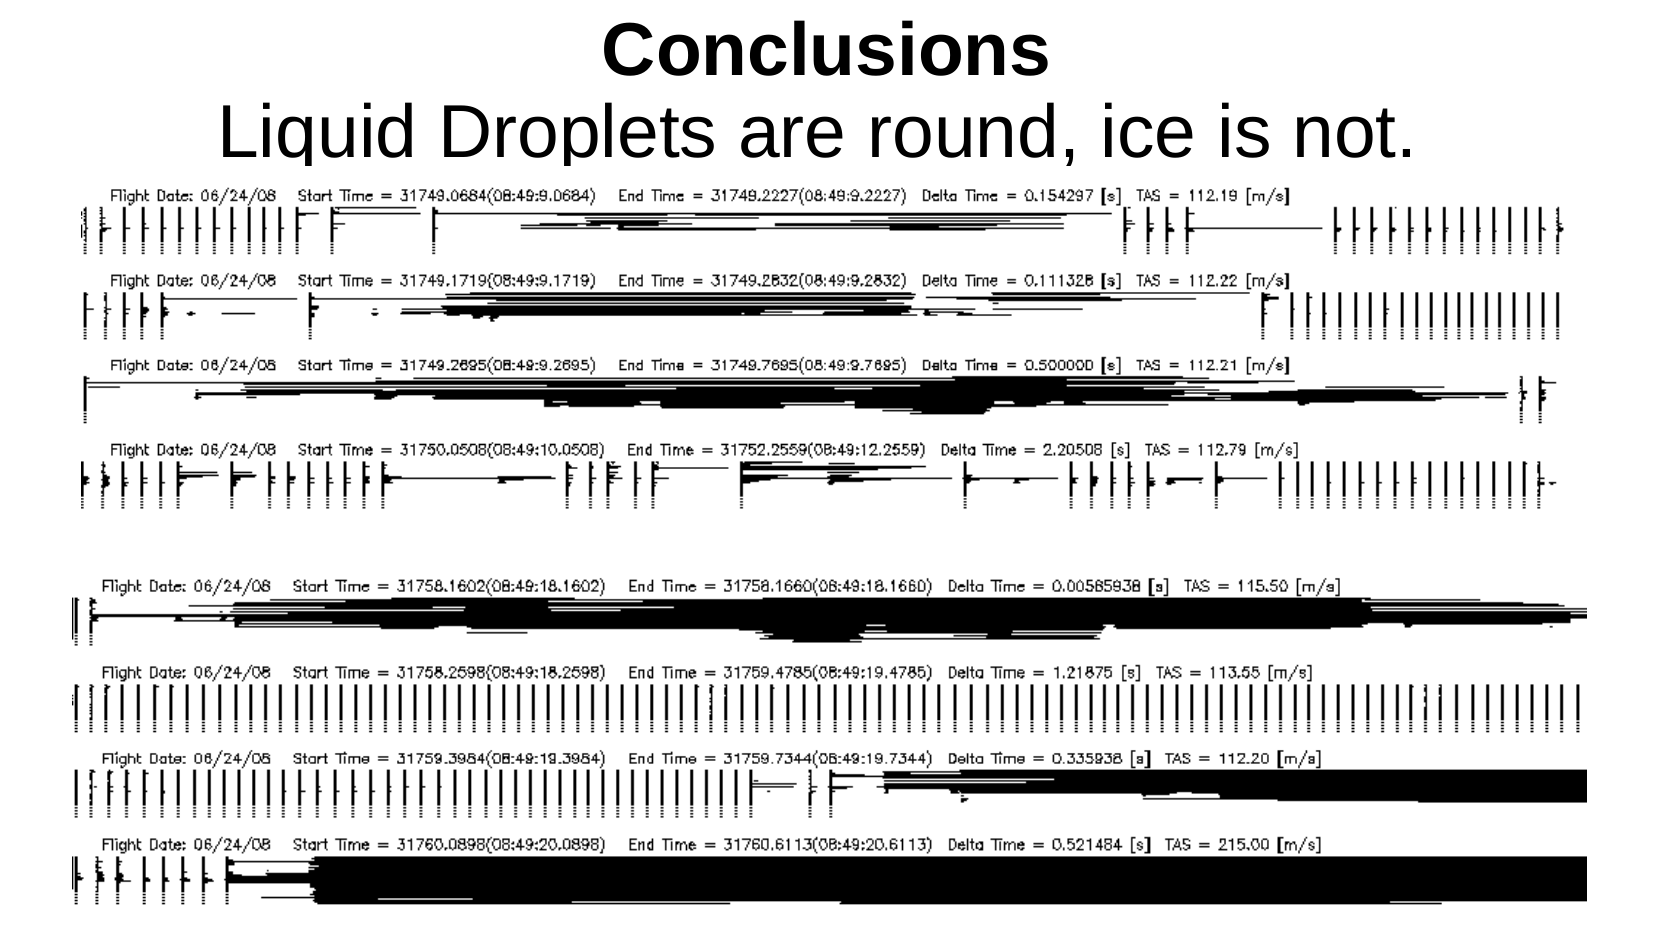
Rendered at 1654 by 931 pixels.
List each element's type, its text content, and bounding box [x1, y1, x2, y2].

text_box Liquid Droplets are round, ice is not. [0, 86, 1636, 175]
text_box Conclusions [0, 5, 1654, 94]
picture [72, 556, 1587, 916]
picture [81, 166, 1568, 519]
